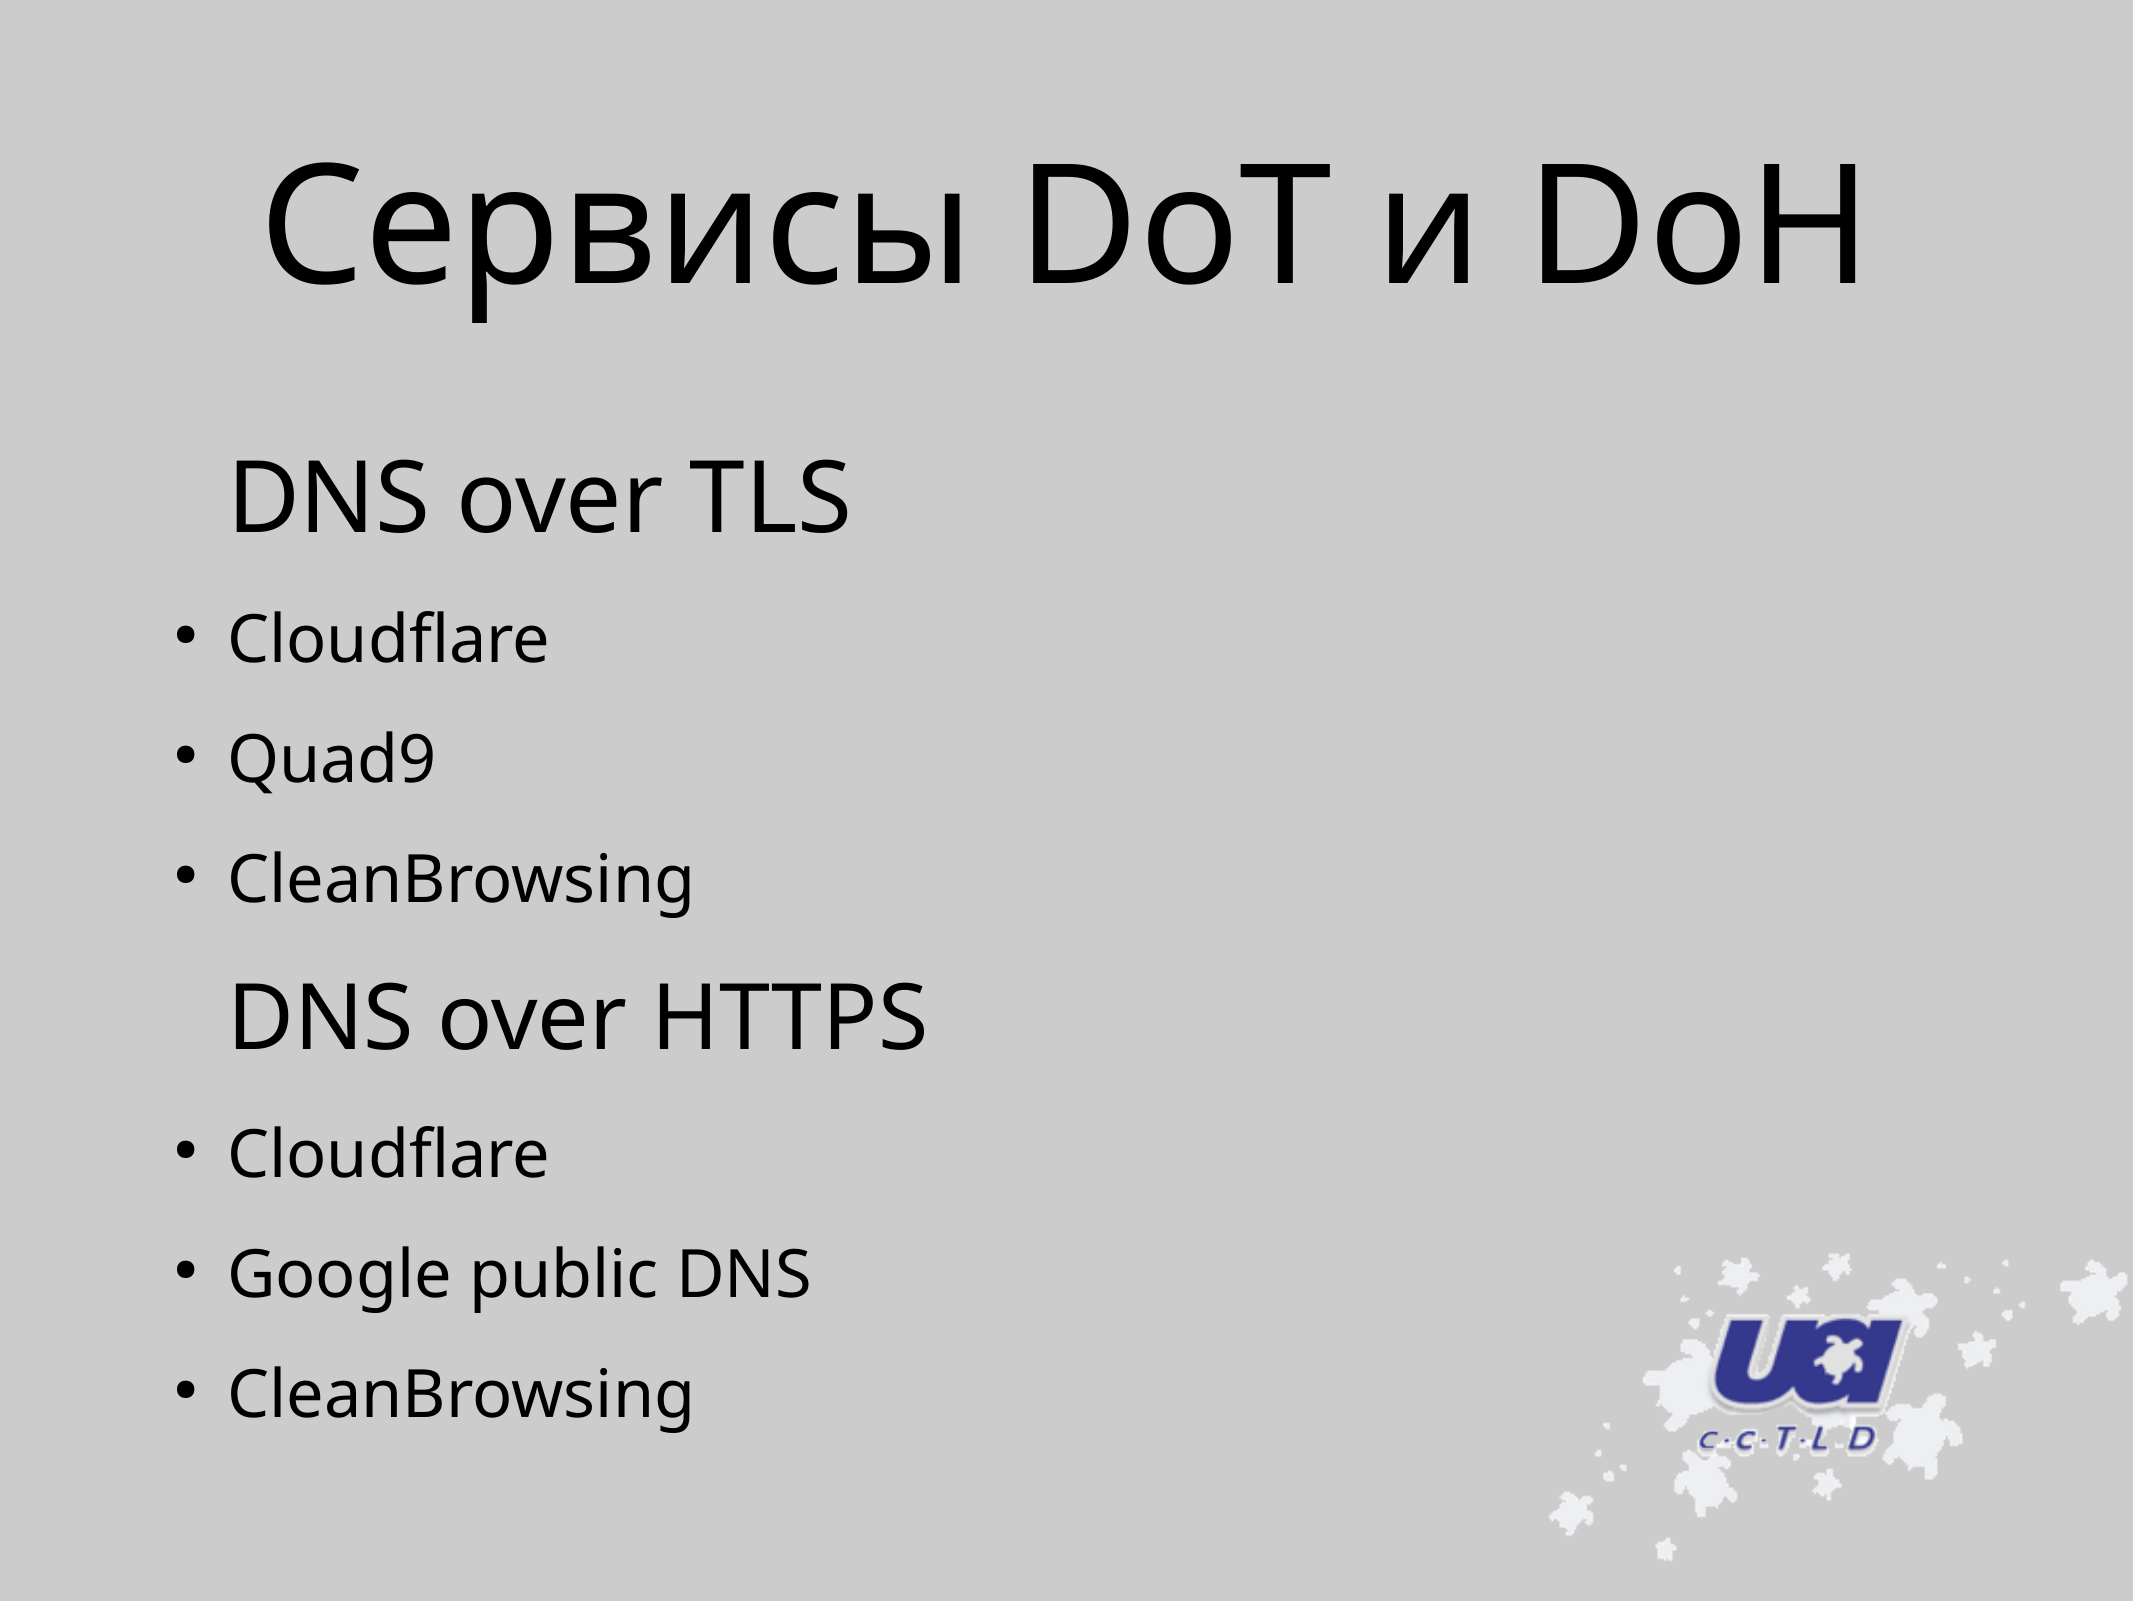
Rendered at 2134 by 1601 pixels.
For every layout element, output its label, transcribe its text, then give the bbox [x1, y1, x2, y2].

title Сервисы DoT и DoH [156, 41, 1977, 396]
picture [1508, 1200, 2133, 1601]
list DNS over TLS Cloudflare Quad9 CleanBrowsing DNS over HTTPS Cloudflare Google public DNS CleanBrowsing [156, 425, 1977, 1457]
